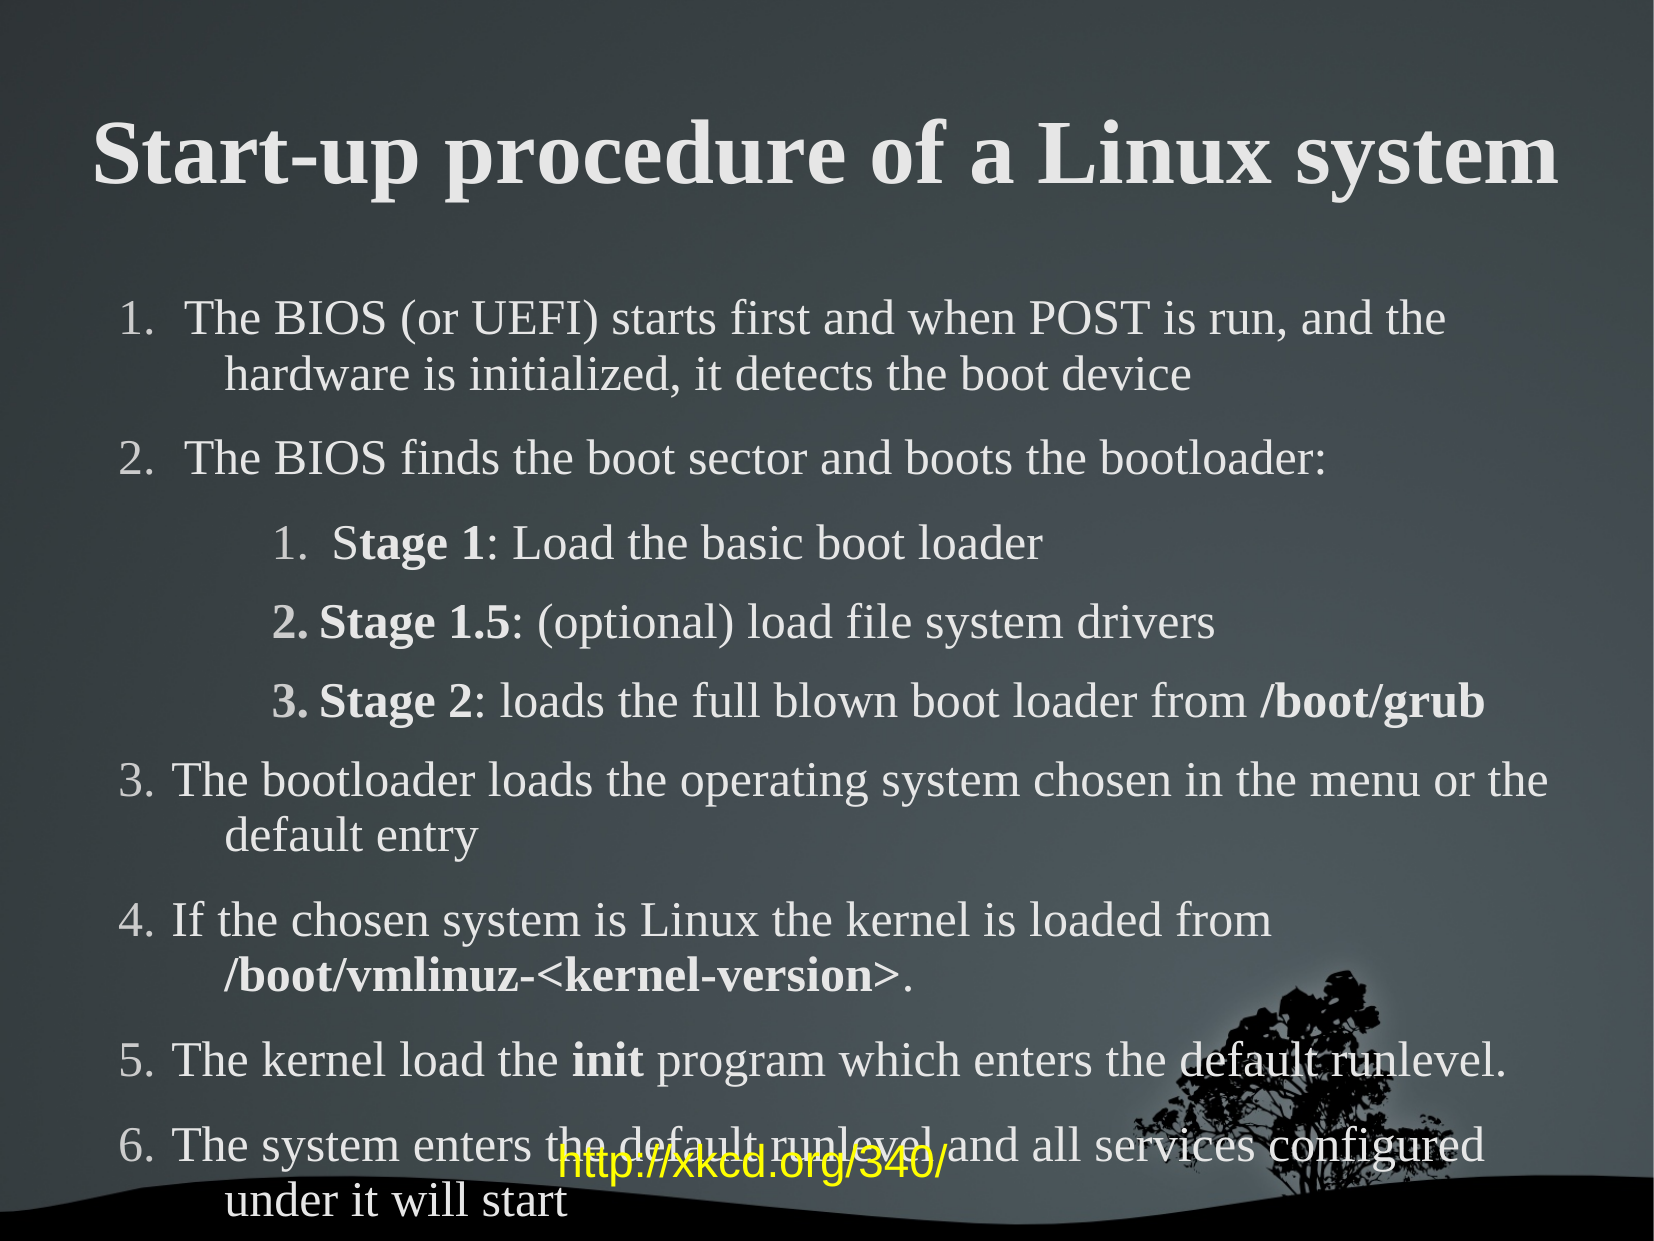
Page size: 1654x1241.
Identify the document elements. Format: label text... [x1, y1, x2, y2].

picture [0, 0, 1654, 1241]
list The BIOS (or UEFI) starts first and when POST is run, and the hardware is initialized, it detects the boot device The BIOS finds the boot sector and boots the bootloader: Stage 1: Load the basic boot loader Stage 1.5: (optional) load file system drivers Stage 2: loads the full blown boot loader from ​/boot/grub The bootloader loads the operating system chosen in the menu or the default entry If the chosen system is Linux the kernel is loaded from /boot/vmlinuz-<kernel-version>. The kernel load the init program which enters the default runlevel. The system enters the default runlevel and all services configured under it will start [82, 290, 1571, 1208]
title Start-up procedure of a Linux system [82, 33, 1571, 273]
text_box http://xkcd.org/340/ [542, 1128, 1024, 1230]
